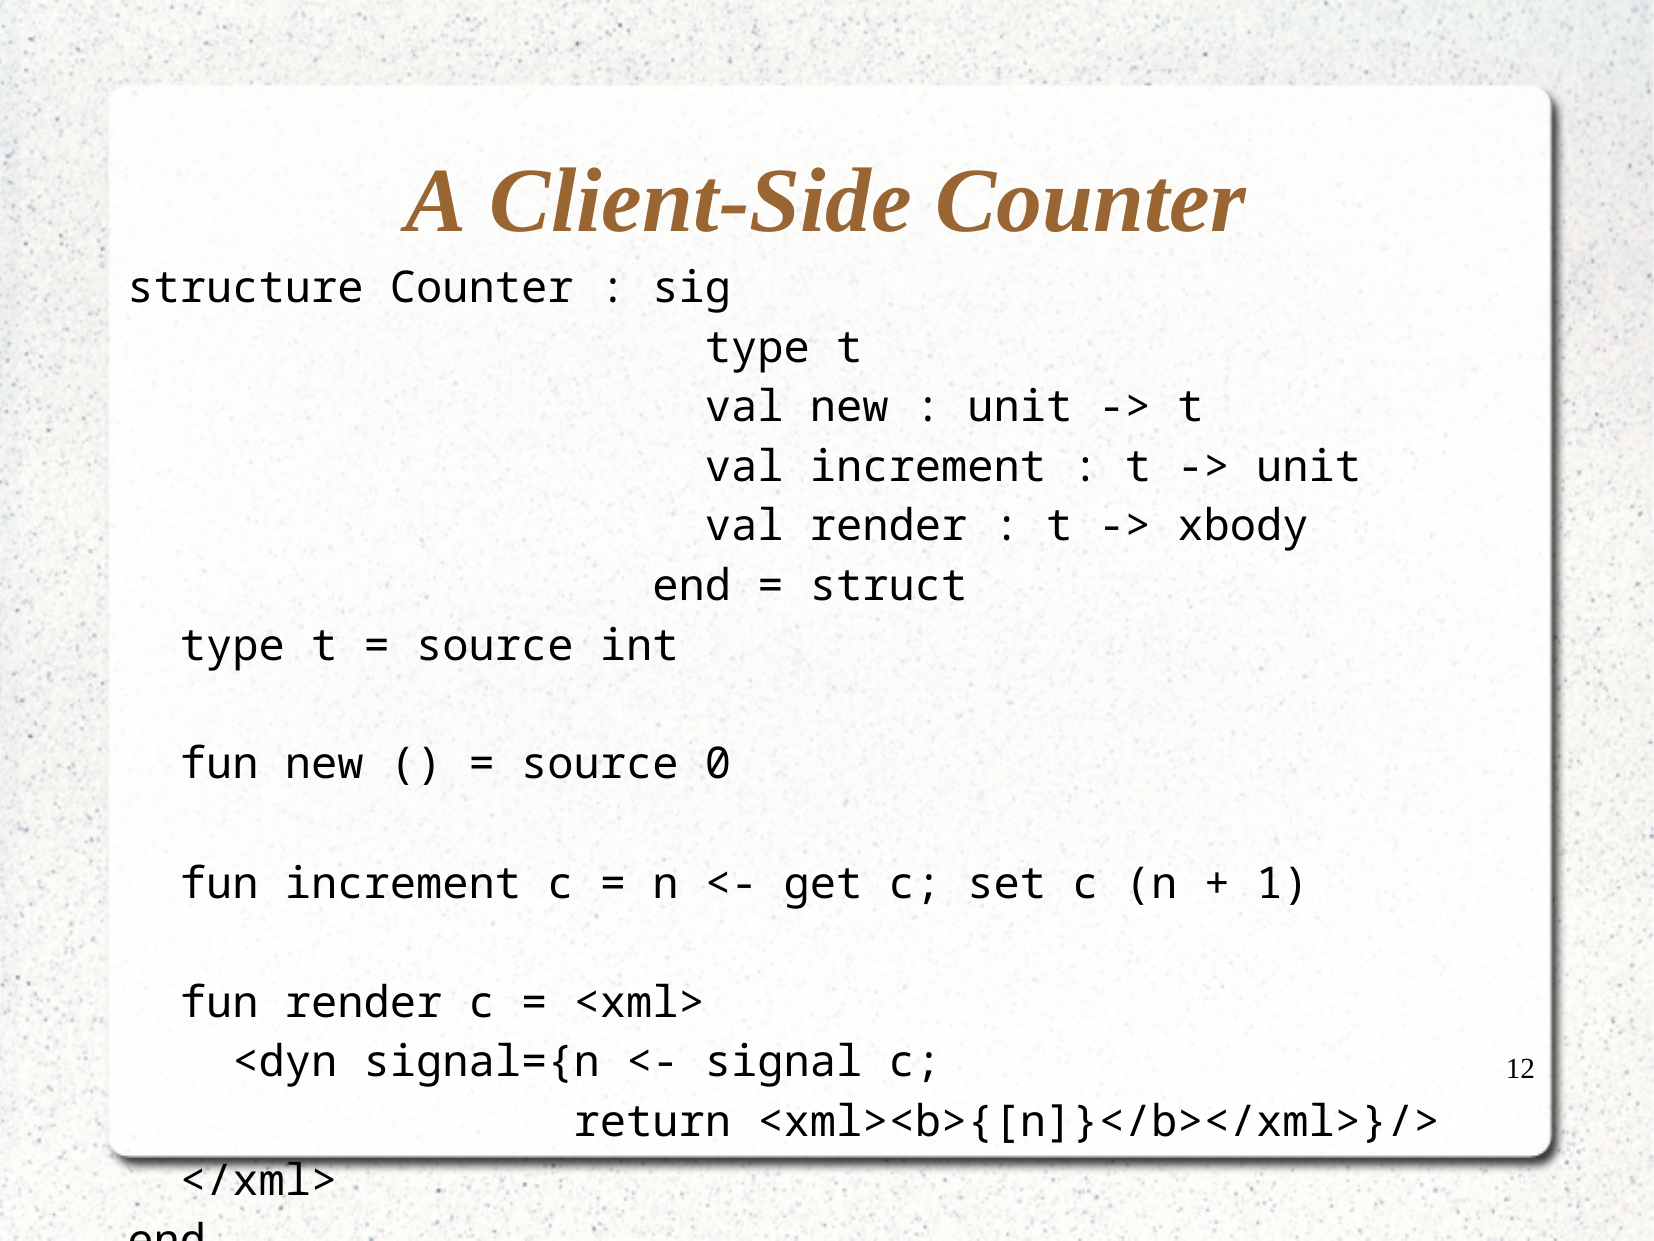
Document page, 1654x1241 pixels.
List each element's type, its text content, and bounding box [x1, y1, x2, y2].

picture [134, 1234, 147, 1241]
picture [161, 1234, 172, 1241]
text_box structure Counter : sig type t val new : unit -> t val increment : t -> unit val render : t -> xbody end = struct type t = source int fun new () = source 0 fun increment c = n <- get c; set c (n + 1) fun render c = <xml> <dyn signal={n <- signal c; return <xml><b>{[n]}</b></xml>}/> </xml> end [112, 248, 1576, 1131]
picture [186, 1234, 198, 1241]
title A Client-Side Counter [118, 96, 1536, 248]
picture [0, 0, 1654, 1241]
